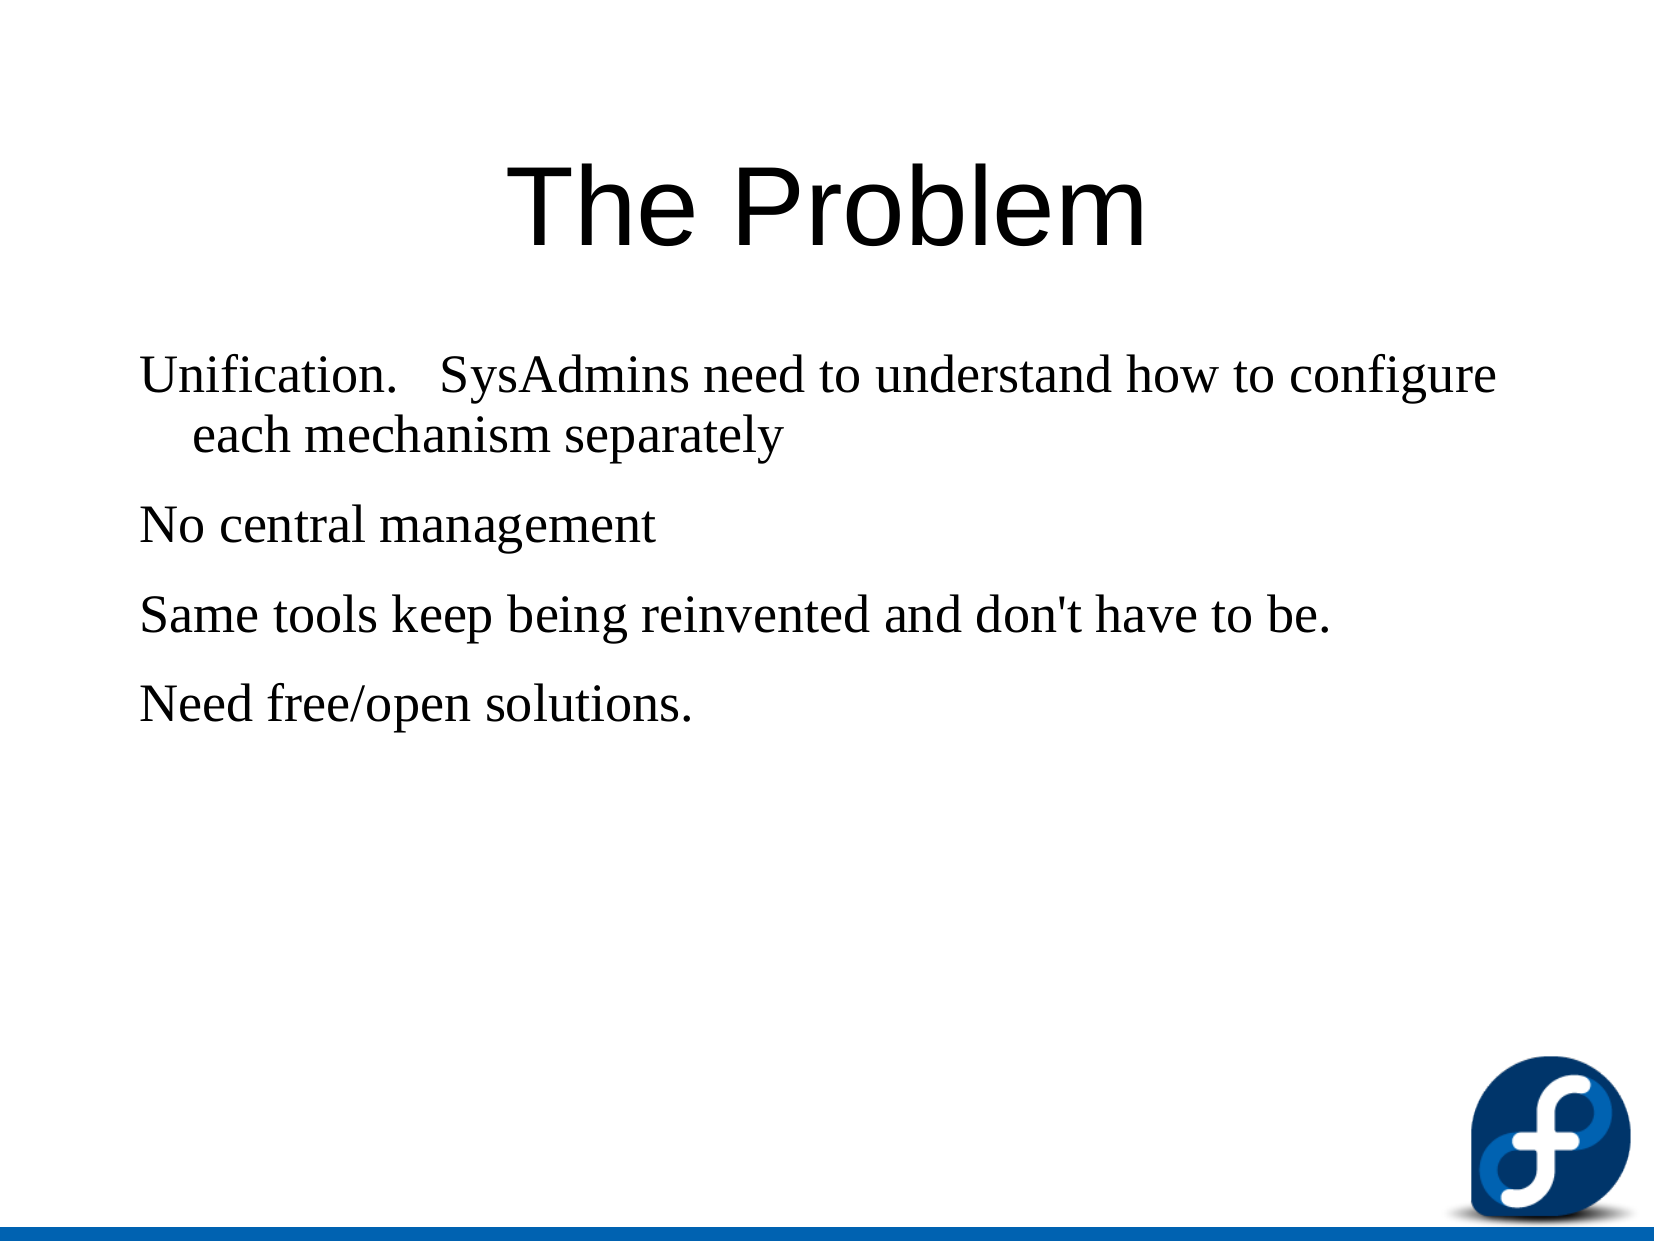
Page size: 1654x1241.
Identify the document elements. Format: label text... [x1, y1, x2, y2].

title The Problem [121, 102, 1534, 310]
list Unification. SysAdmins need to understand how to configure each mechanism separately No central management Same tools keep being reinvented and don't have to be. Need free/open solutions. [121, 344, 1534, 1127]
picture [1438, 1055, 1645, 1229]
